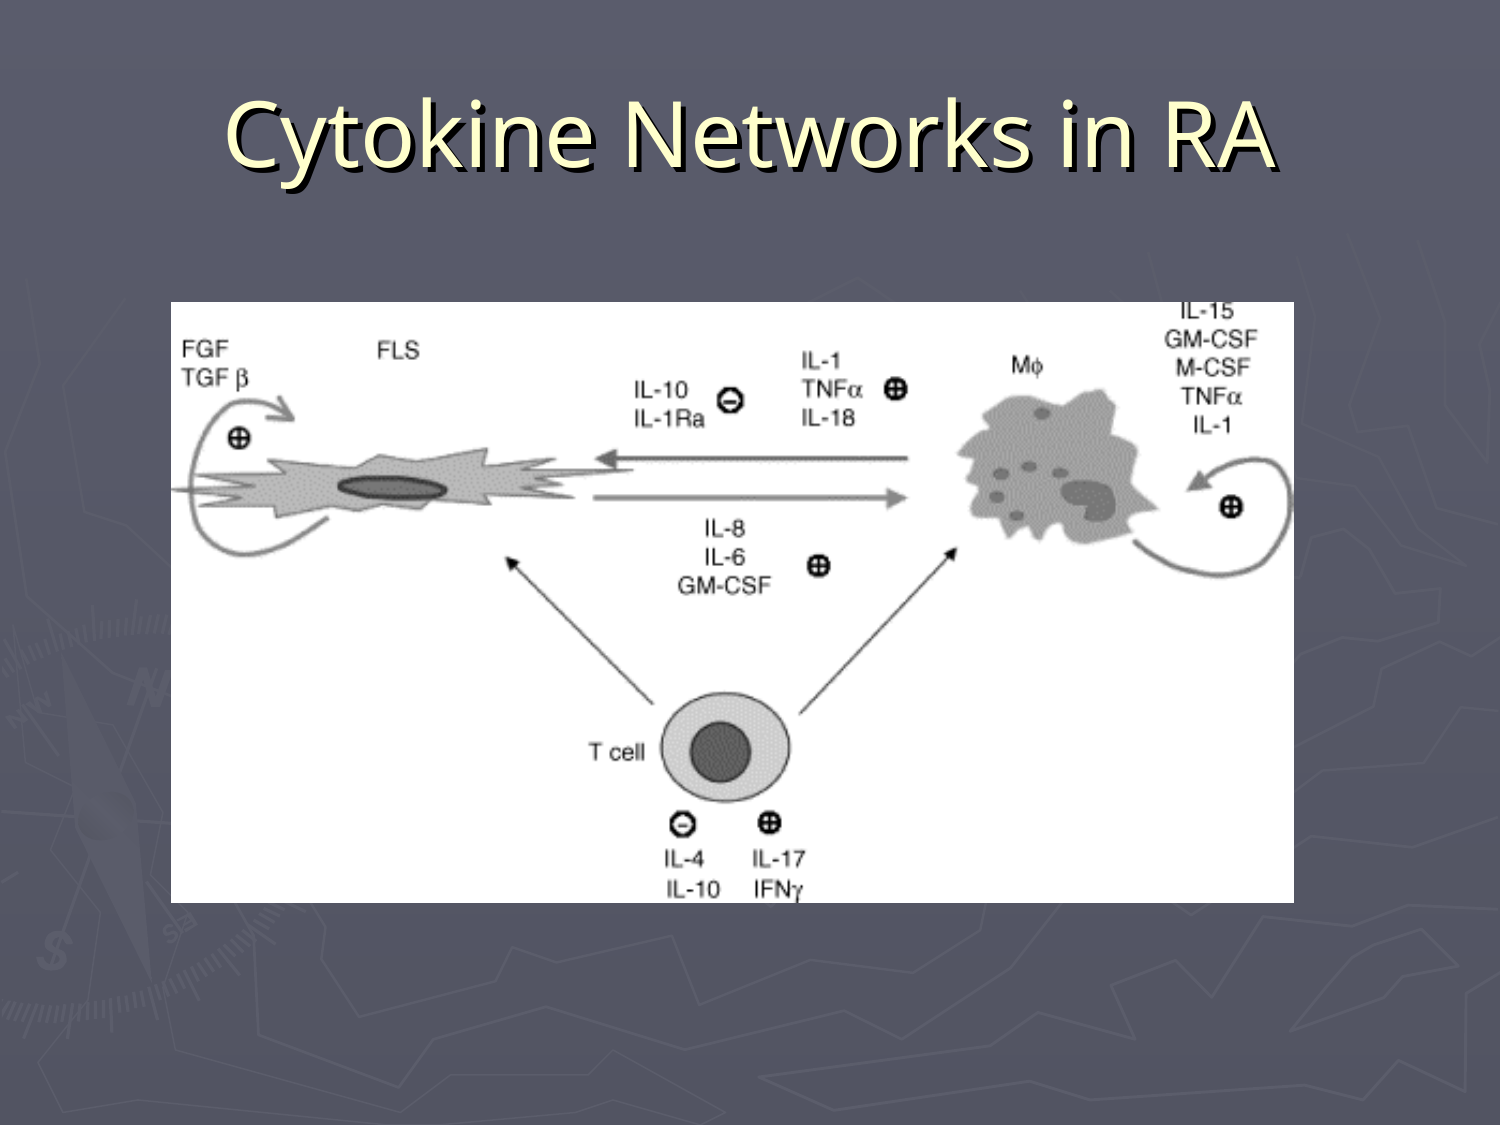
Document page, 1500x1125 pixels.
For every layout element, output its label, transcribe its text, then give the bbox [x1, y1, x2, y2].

title Cytokine Networks in RA [49, 37, 1451, 225]
picture [171, 302, 1294, 903]
